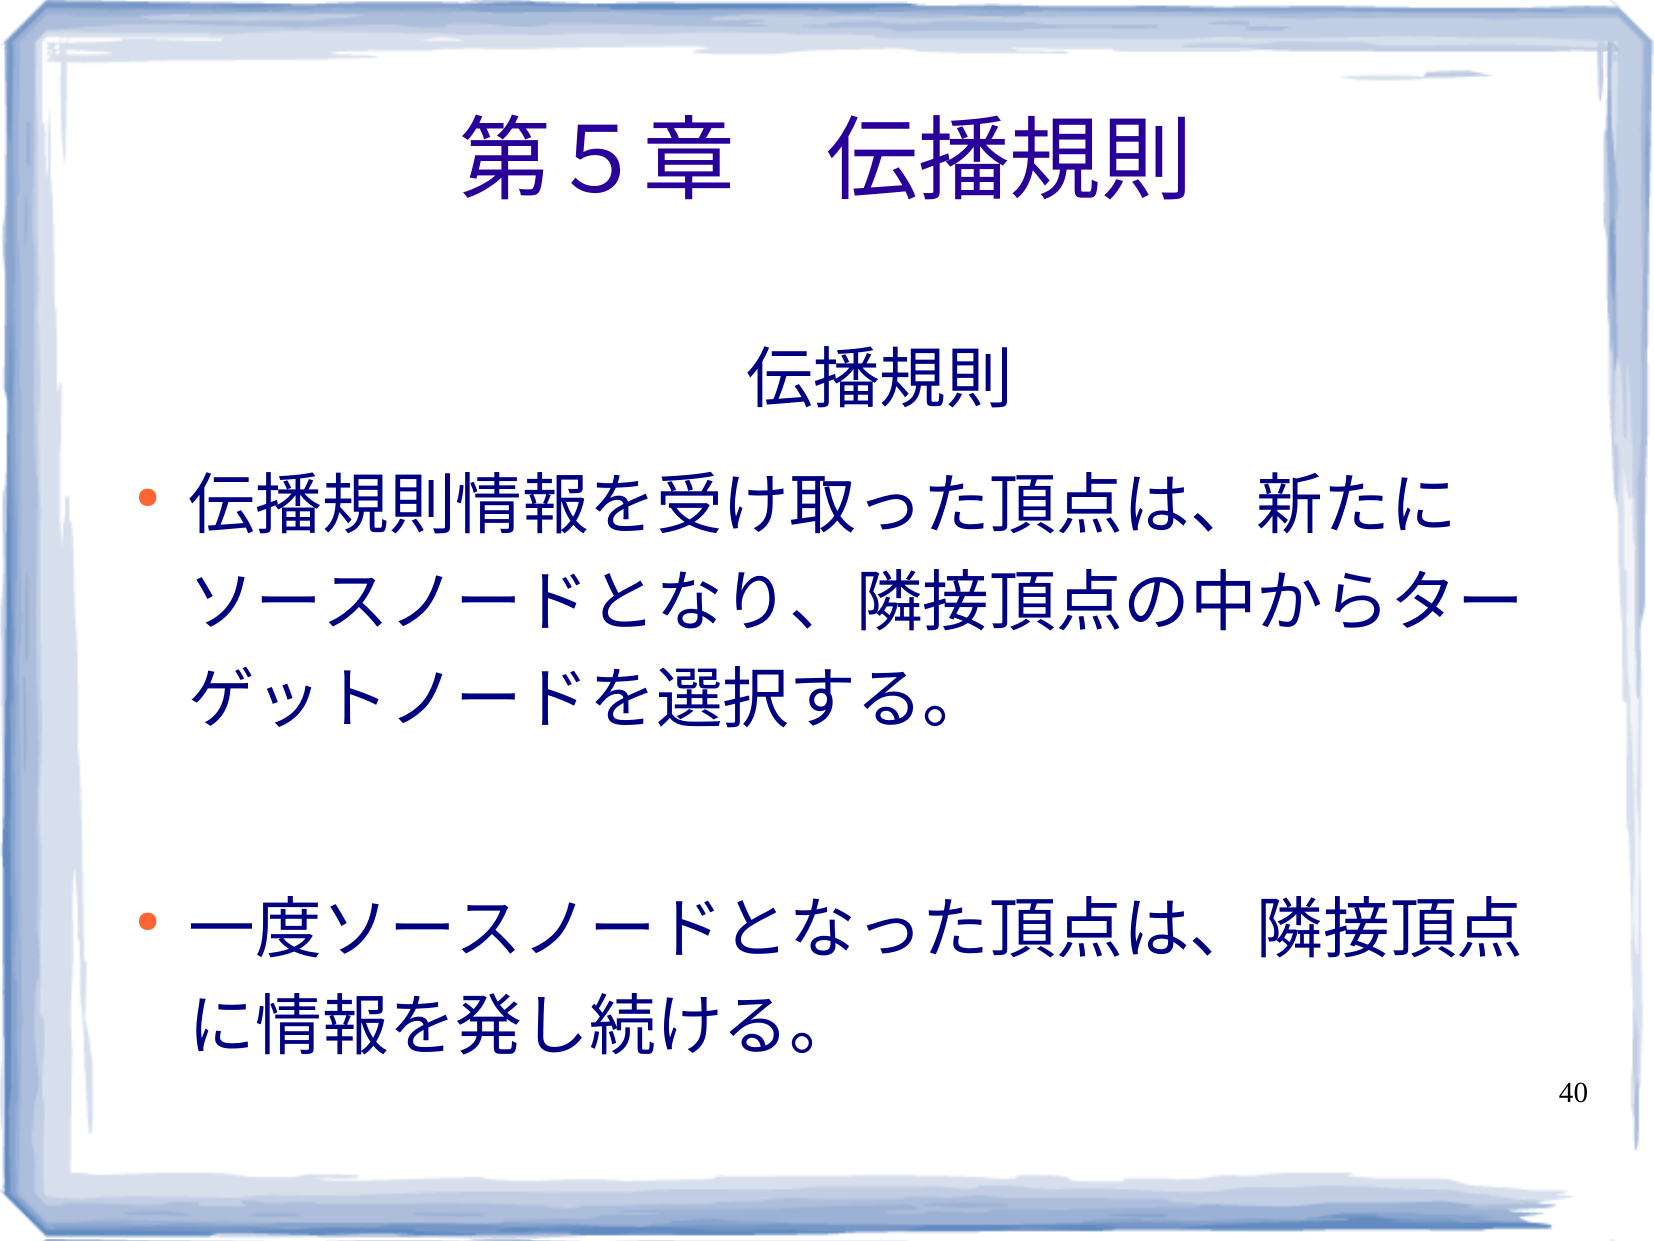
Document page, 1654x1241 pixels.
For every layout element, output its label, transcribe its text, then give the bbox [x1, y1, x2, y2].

picture [0, 0, 1654, 1241]
list 伝播規則 伝播規則情報を受け取った頂点は、新たにソースノードとなり、隣接頂点の中からターゲットノードを選択する。 一度ソースノードとなった頂点は、隣接頂点に情報を発し続ける。 [118, 324, 1571, 1045]
title 第５章 伝播規則 [82, 49, 1571, 257]
